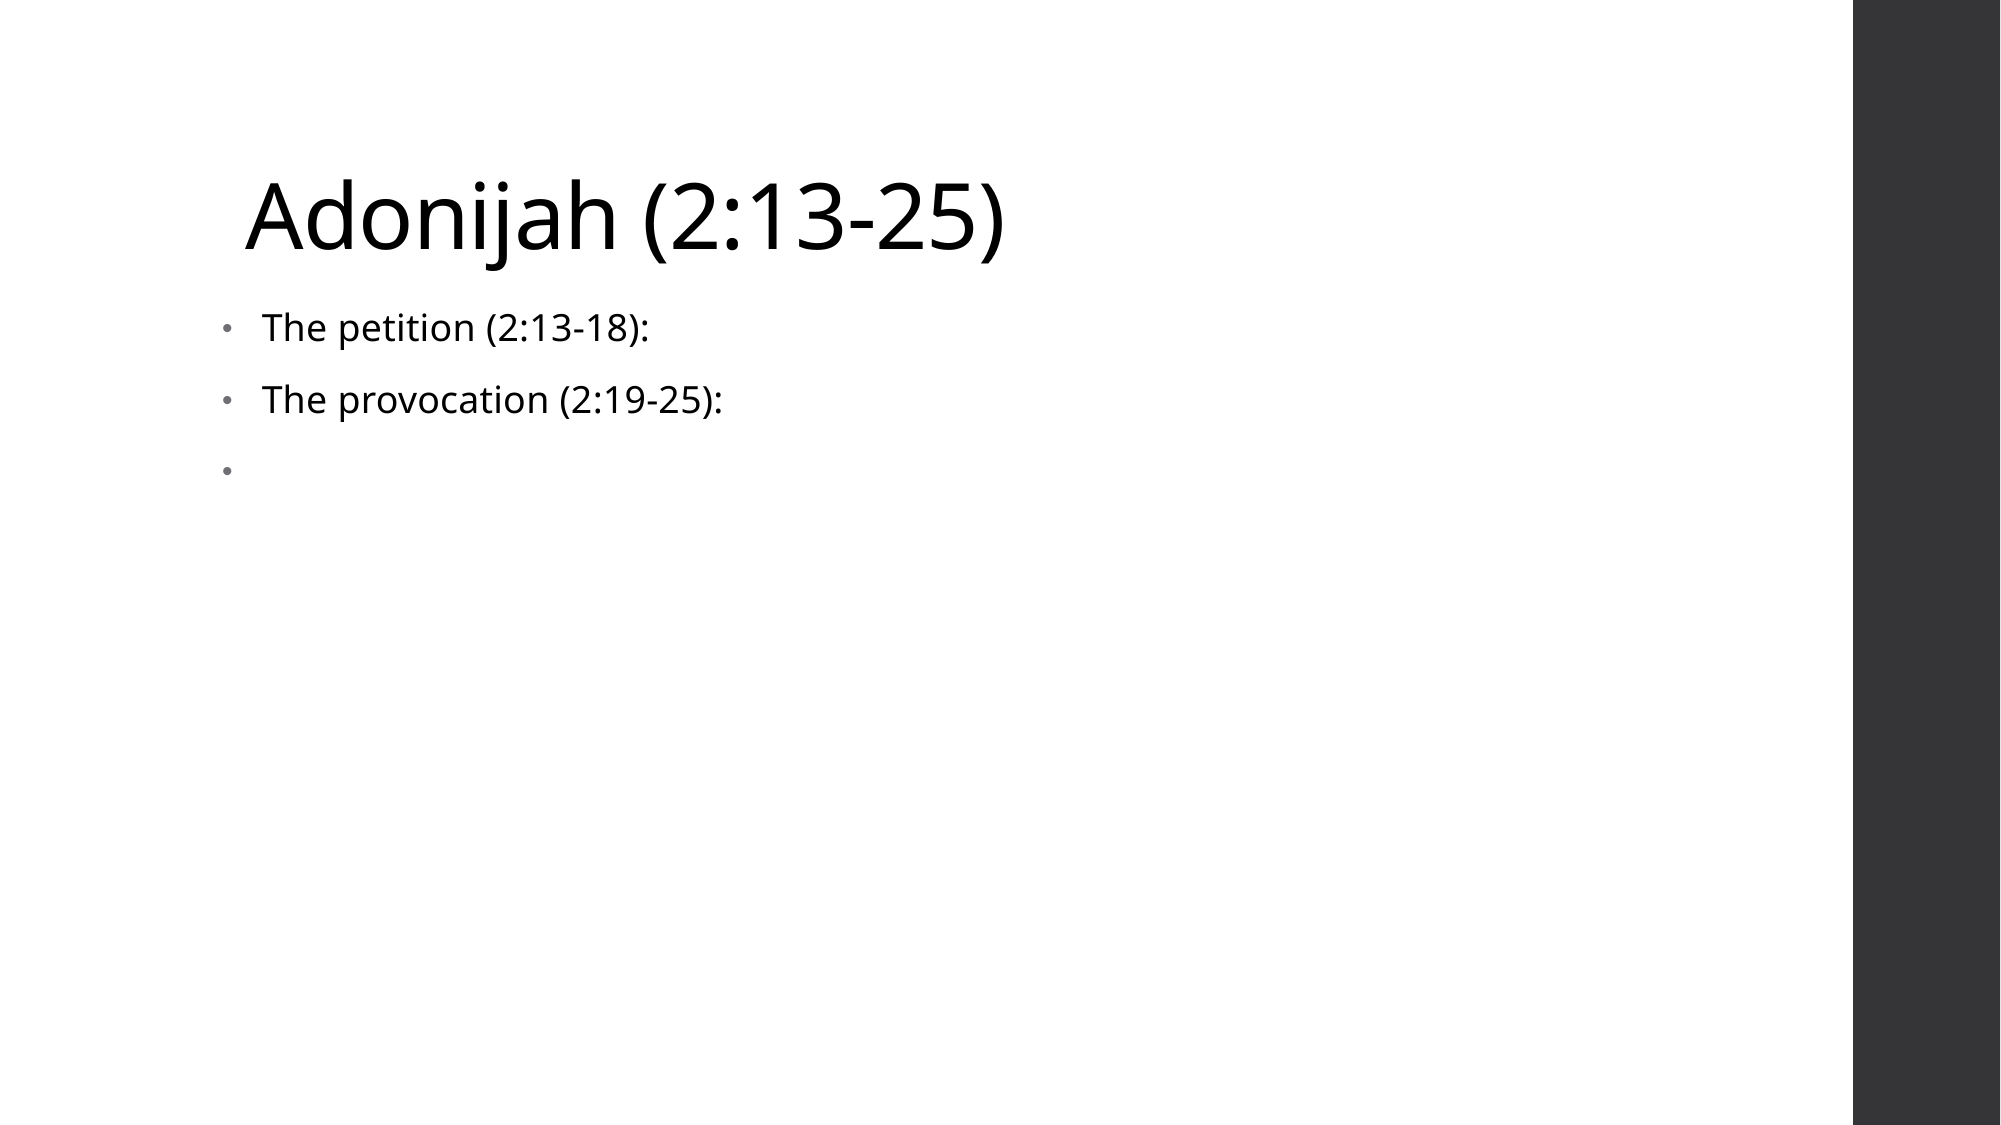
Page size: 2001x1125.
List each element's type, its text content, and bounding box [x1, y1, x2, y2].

list The petition (2:13-18): The provocation (2:19-25): [206, 299, 1617, 1014]
title Adonijah (2:13-25) [206, 60, 1797, 278]
